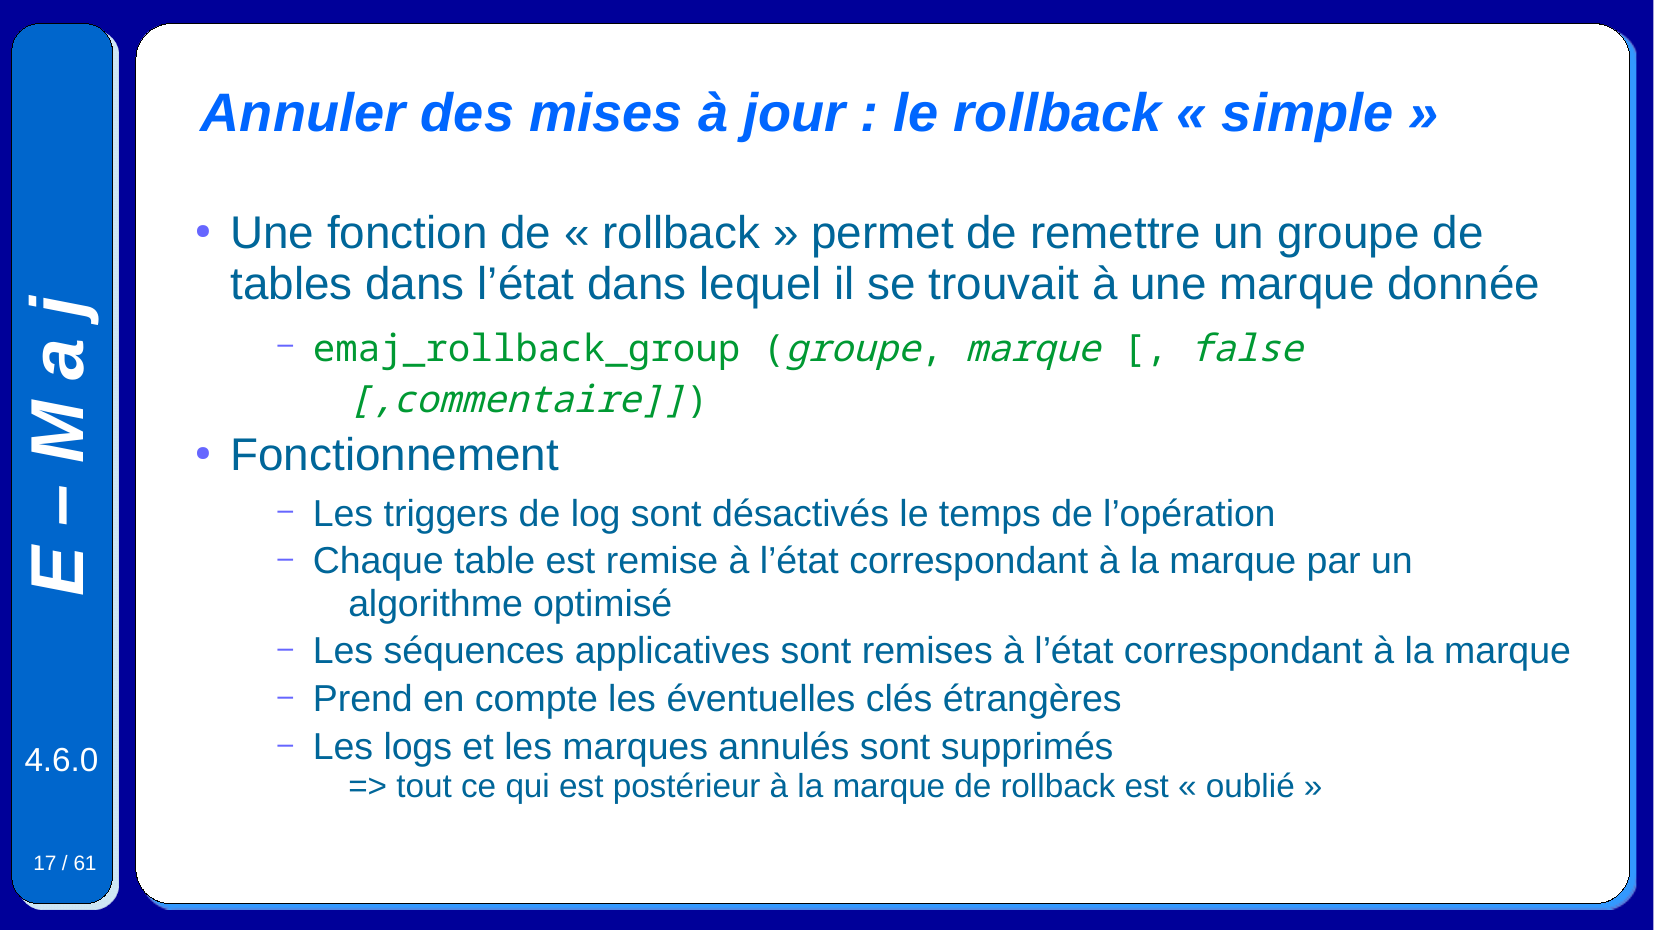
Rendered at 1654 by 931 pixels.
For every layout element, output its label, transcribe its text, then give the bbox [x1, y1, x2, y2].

title Annuler des mises à jour : le rollback « simple » [200, 34, 1575, 191]
list Une fonction de « rollback » permet de remettre un groupe de tables dans l’état dans lequel il se trouvait à une marque donnée emaj_rollback_group (groupe, marque [, false [,commentaire]]) Fonctionnement Les triggers de log sont désactivés le temps de l’opération Chaque table est remise à l’état correspondant à la marque par un algorithme optimisé Les séquences applicatives sont remises à l’état correspondant à la marque Prend en compte les éventuelles clés étrangères Les logs et les marques annulés sont supprimés => tout ce qui est postérieur à la marque de rollback est « oublié » [177, 206, 1587, 827]
